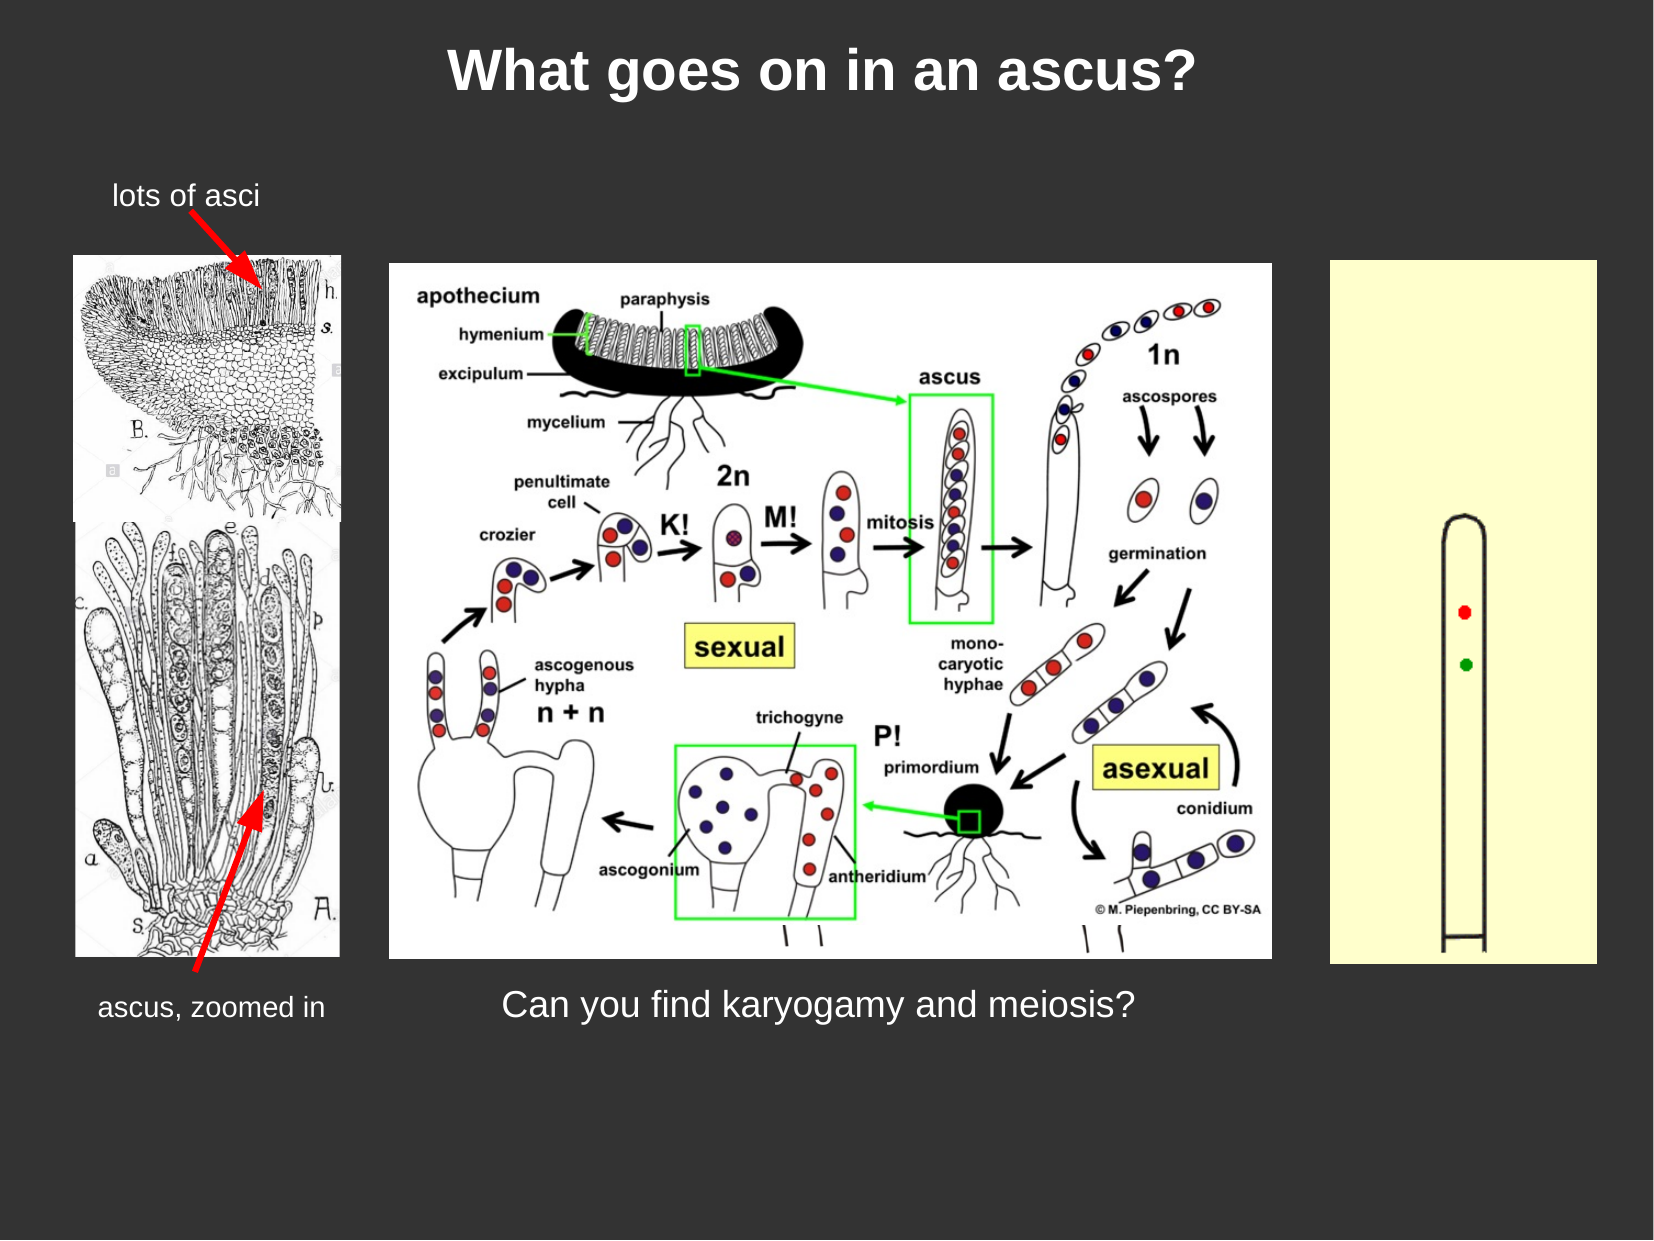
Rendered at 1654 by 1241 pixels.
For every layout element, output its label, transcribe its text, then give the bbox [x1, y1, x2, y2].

text_box Can you find karyogamy and meiosis? [402, 976, 1243, 1034]
picture [73, 255, 342, 957]
text_box lots of asci [36, 171, 400, 221]
text_box What goes on in an ascus? [259, 30, 1387, 110]
picture [1330, 260, 1597, 964]
text_box ascus, zoomed in [82, 983, 402, 1032]
picture [389, 263, 1272, 959]
